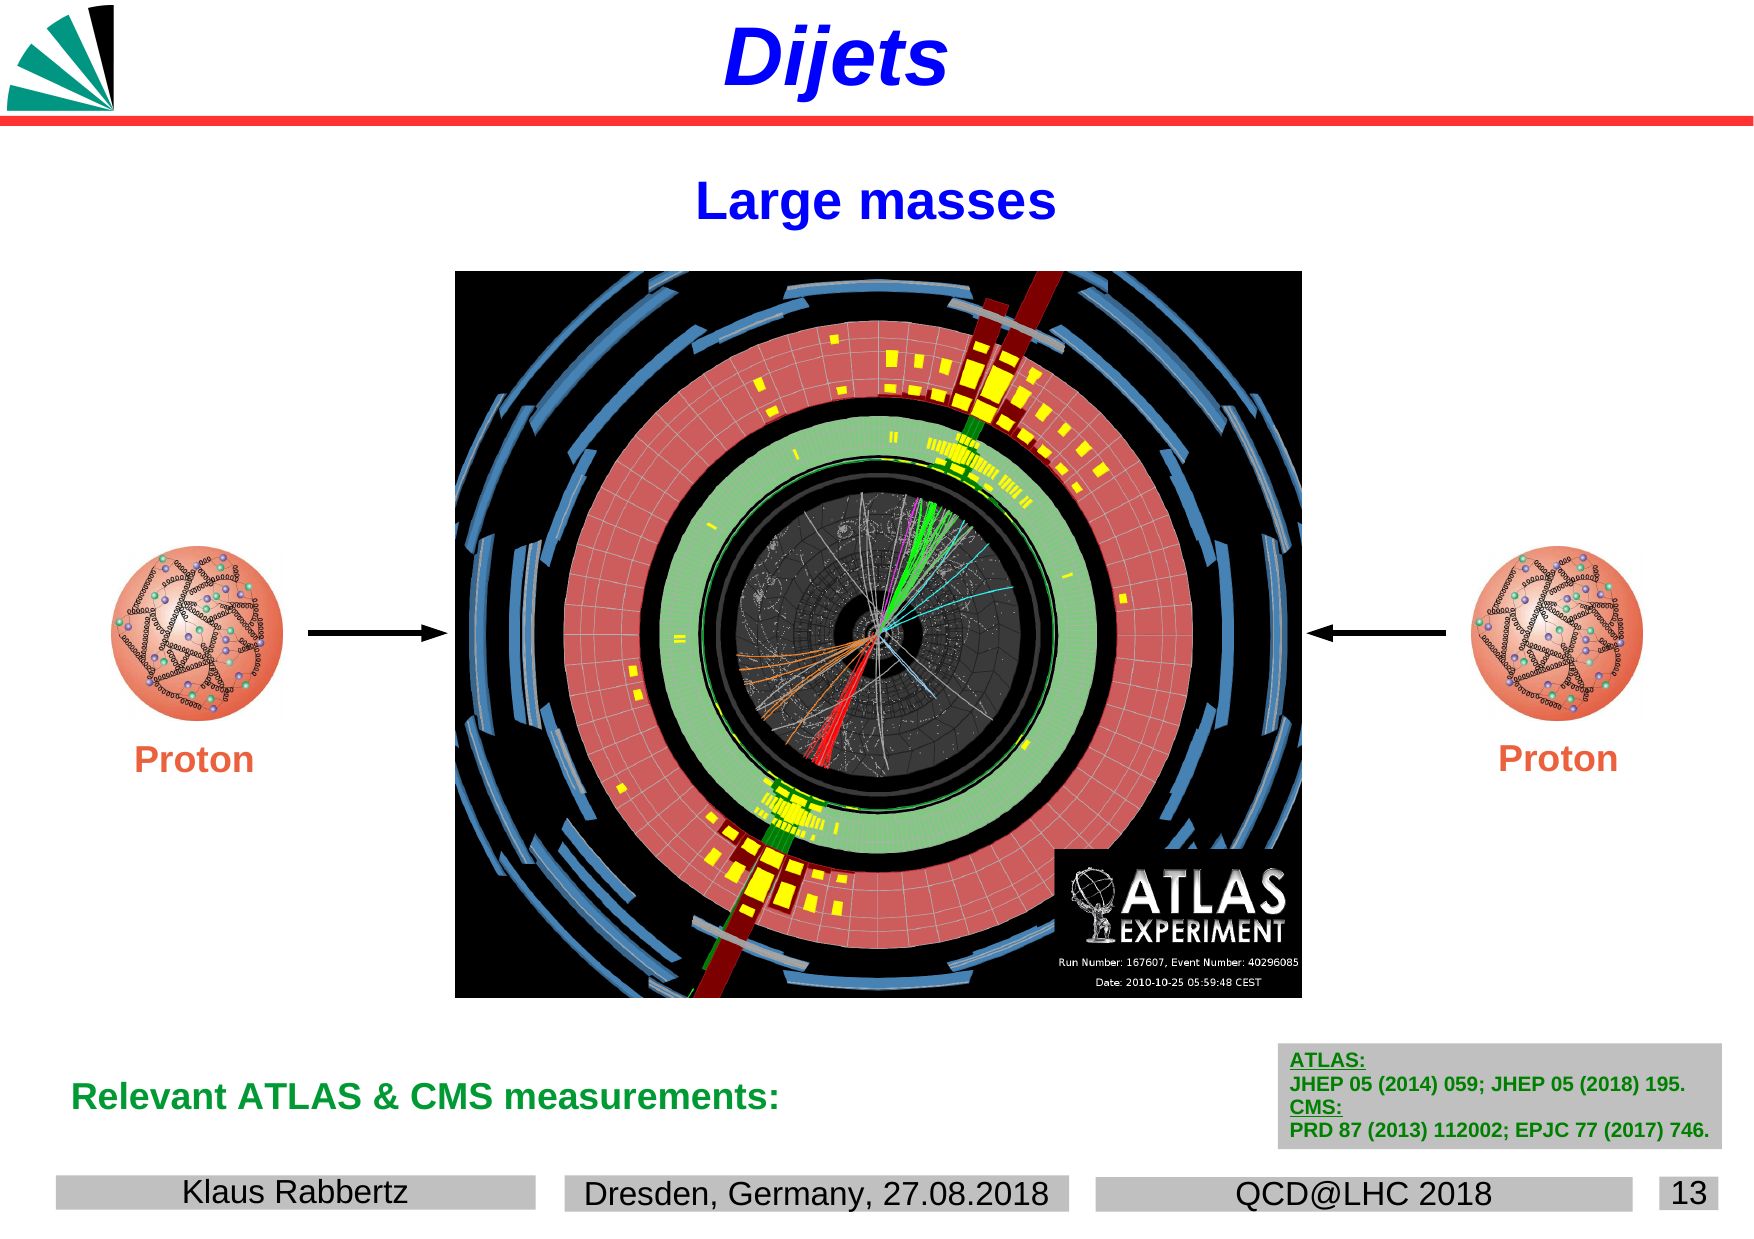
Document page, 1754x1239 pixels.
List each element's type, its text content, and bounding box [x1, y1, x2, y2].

text_box ATLAS: JHEP 05 (2014) 059; JHEP 05 (2018) 195. CMS: PRD 87 (2013) 112002; EPJC 77 (2017) 746. [1277, 1043, 1721, 1150]
title Dijets [129, 0, 1545, 114]
picture [1471, 546, 1643, 721]
text_box Large masses [683, 164, 1070, 238]
text_box Relevant ATLAS & CMS measurements: [59, 1069, 789, 1124]
picture [455, 271, 1302, 999]
picture [111, 546, 283, 721]
text_box Proton [122, 732, 269, 787]
text_box Proton [1486, 731, 1632, 787]
picture [7, 5, 114, 112]
